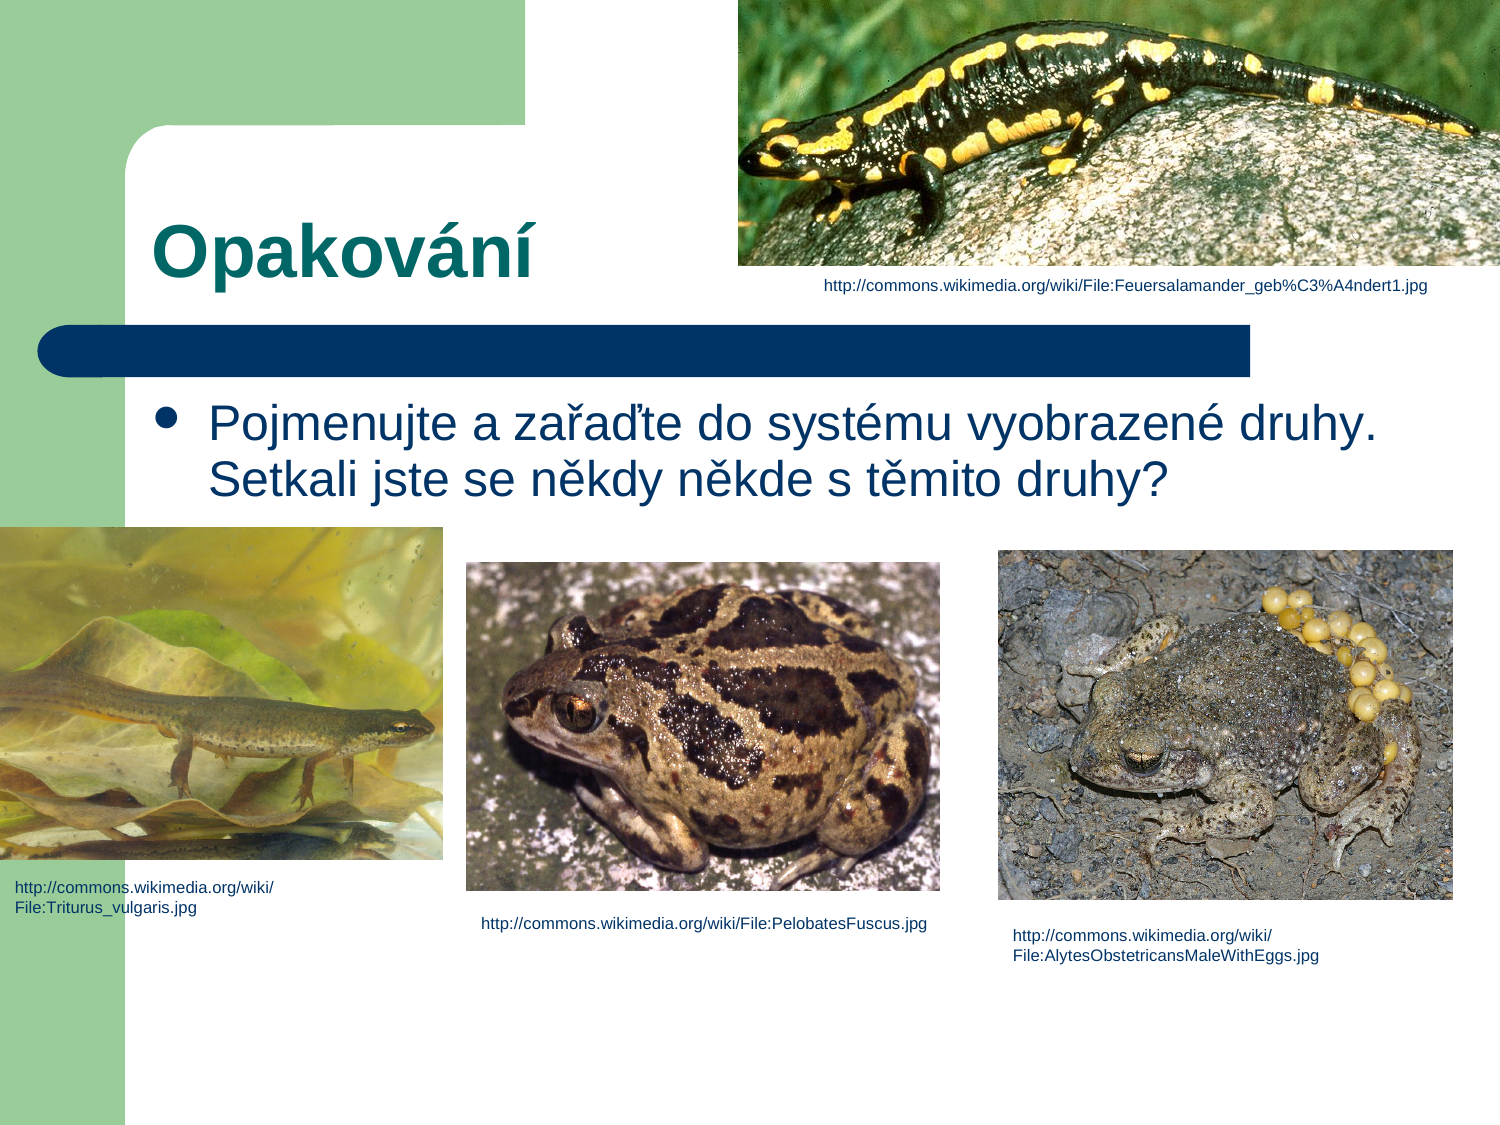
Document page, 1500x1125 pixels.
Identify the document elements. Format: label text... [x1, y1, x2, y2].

text_box http://commons.wikimedia.org/wiki/File:AlytesObstetricansMaleWithEggs.jpg [998, 916, 1459, 973]
text_box http://commons.wikimedia.org/wiki/File:Feuersalamander_geb%C3%A4ndert1.jpg [809, 267, 1448, 333]
picture [738, 0, 1500, 266]
title Opakování [136, 136, 1414, 301]
picture [466, 562, 940, 891]
picture [0, 527, 443, 860]
text_box http://commons.wikimedia.org/wiki/File:Triturus_vulgaris.jpg [0, 869, 443, 925]
list Pojmenujte a zařaďte do systému vyobrazené druhy. Setkali jste se někdy někde s těmito druhy? [137, 387, 1400, 551]
picture [998, 550, 1453, 900]
text_box http://commons.wikimedia.org/wiki/File:PelobatesFuscus.jpg [466, 904, 951, 941]
